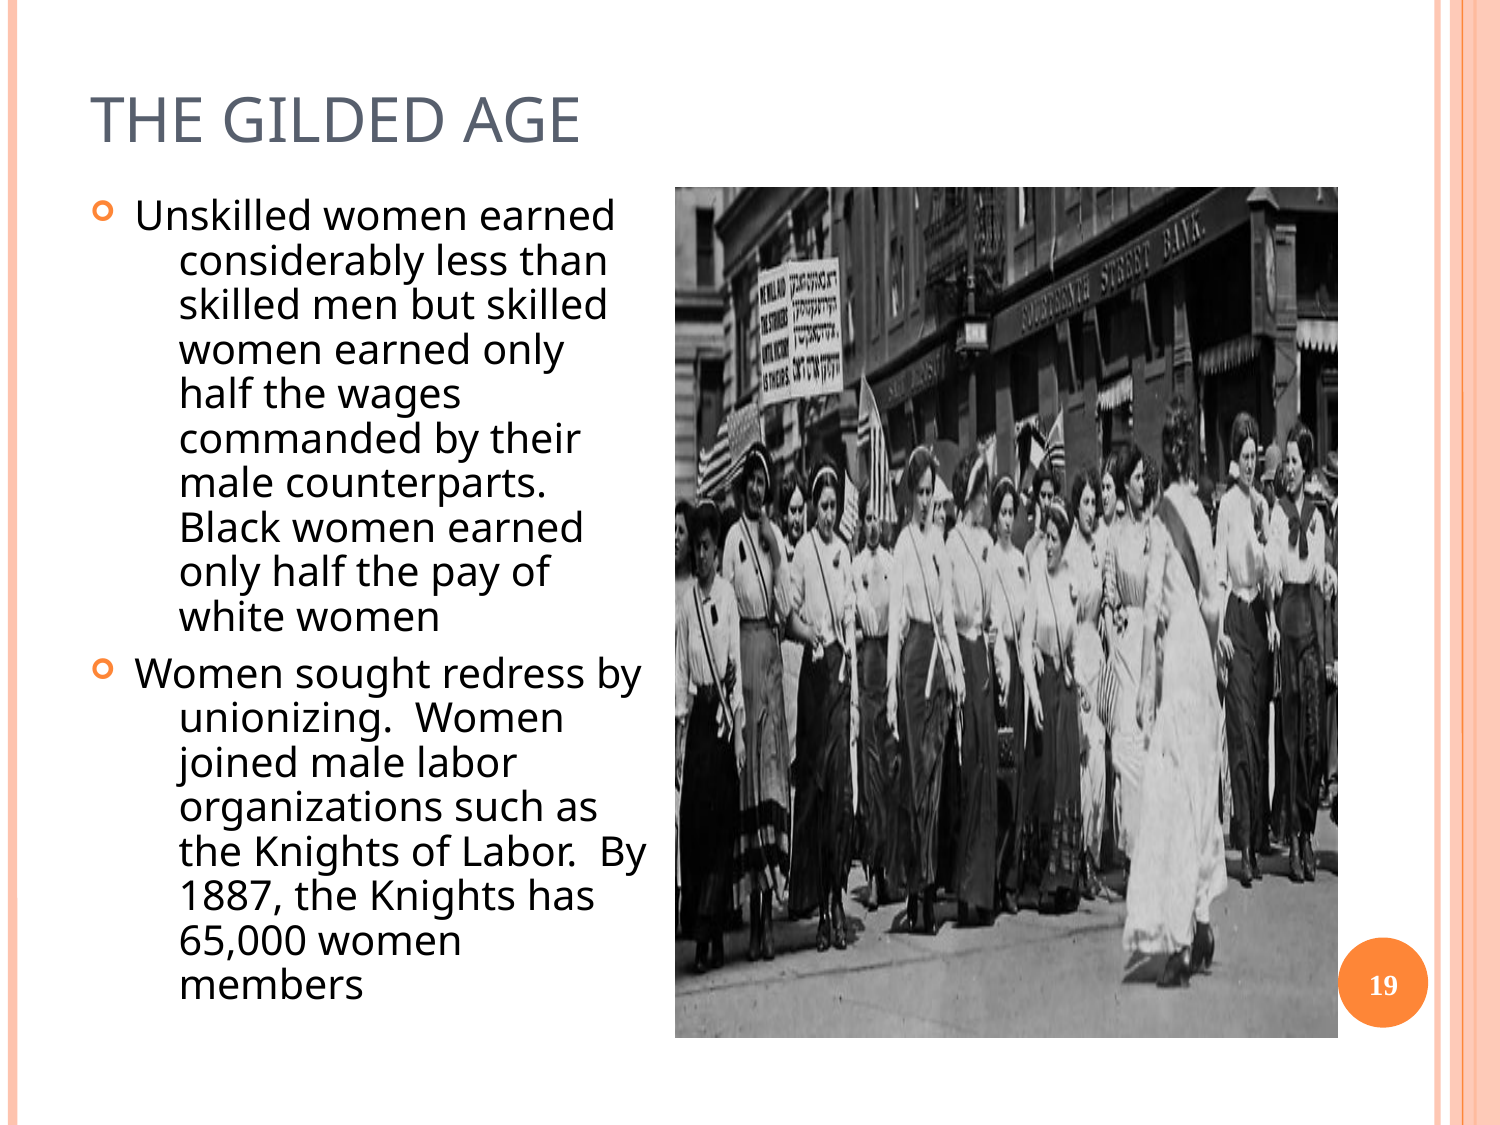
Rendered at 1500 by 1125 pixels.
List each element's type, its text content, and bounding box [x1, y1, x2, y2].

text_box [1333, 940, 1434, 1027]
title The Gilded Age [75, 45, 1300, 163]
picture [675, 187, 1338, 1038]
list Unskilled women earned considerably less than skilled men but skilled women earned only half the wages commanded by their male counterparts. Black women earned only half the pay of white women Women sought redress by unionizing. Women joined male labor organizations such as the Knights of Labor. By 1887, the Knights has 65,000 women members [75, 187, 663, 1026]
